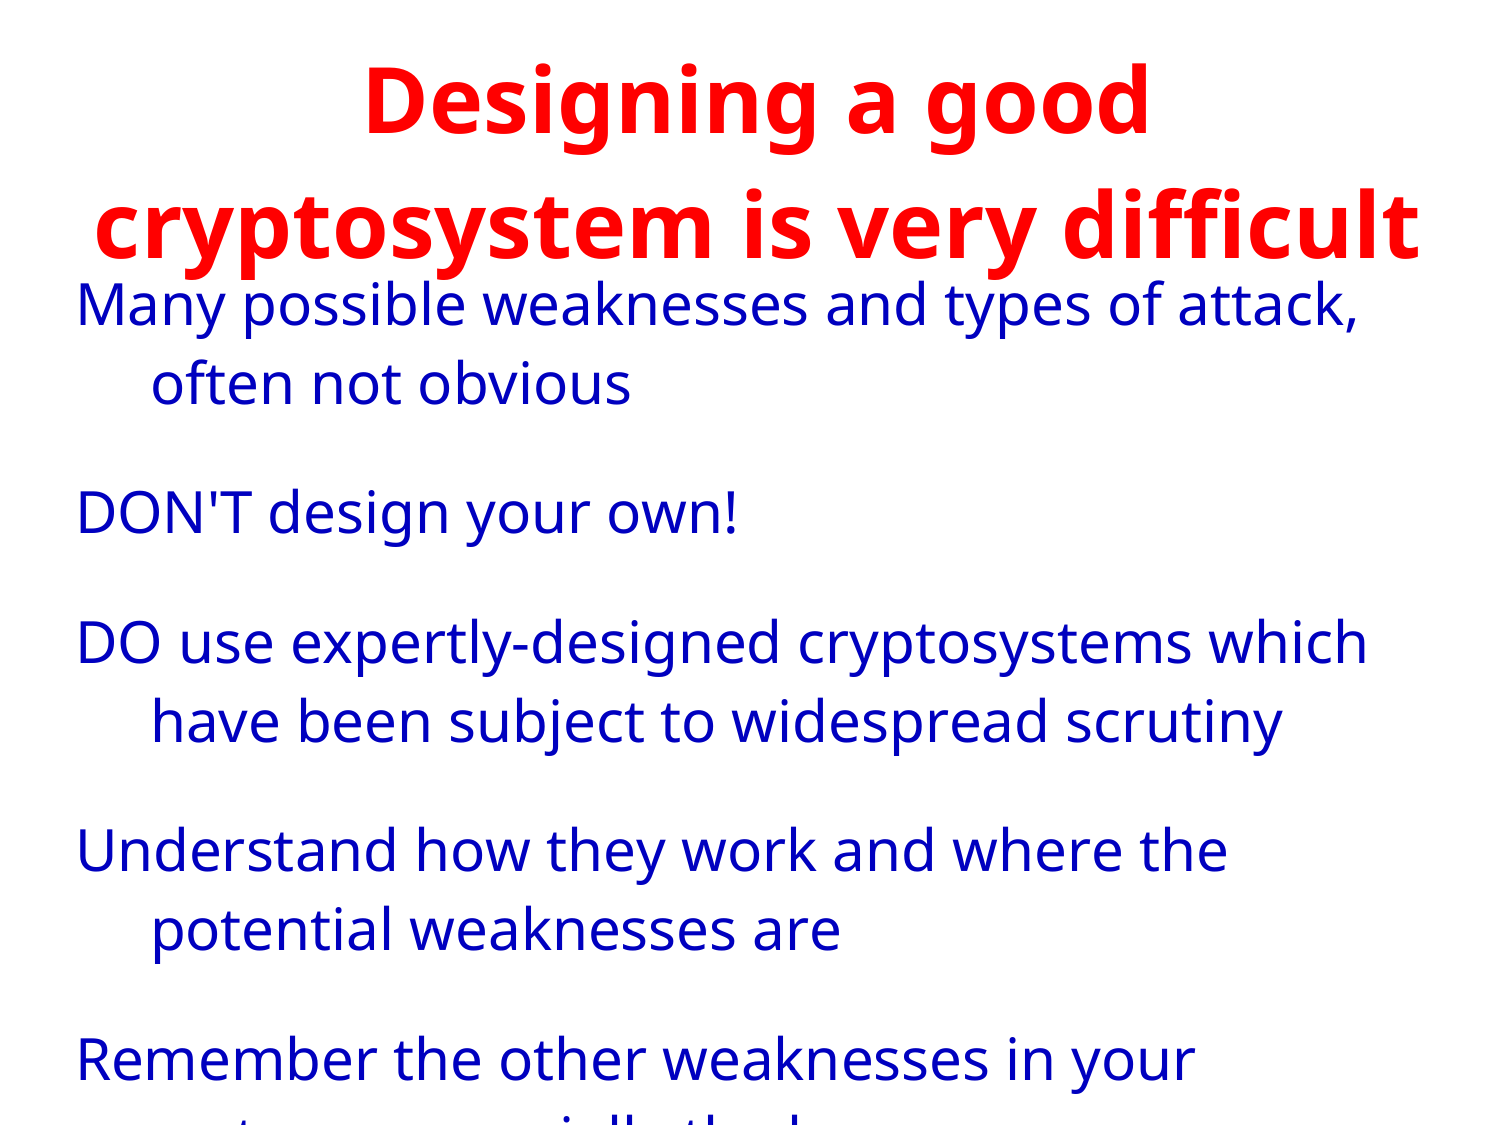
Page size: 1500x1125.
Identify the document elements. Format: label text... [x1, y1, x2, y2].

title Designing a good cryptosystem is very difficult [76, 35, 1440, 262]
list Many possible weaknesses and types of attack, often not obvious DON'T design your own! DO use expertly-designed cryptosystems which have been subject to widespread scrutiny Understand how they work and where the potential weaknesses are Remember the other weaknesses in your systems, especially the human ones [75, 263, 1425, 1098]
